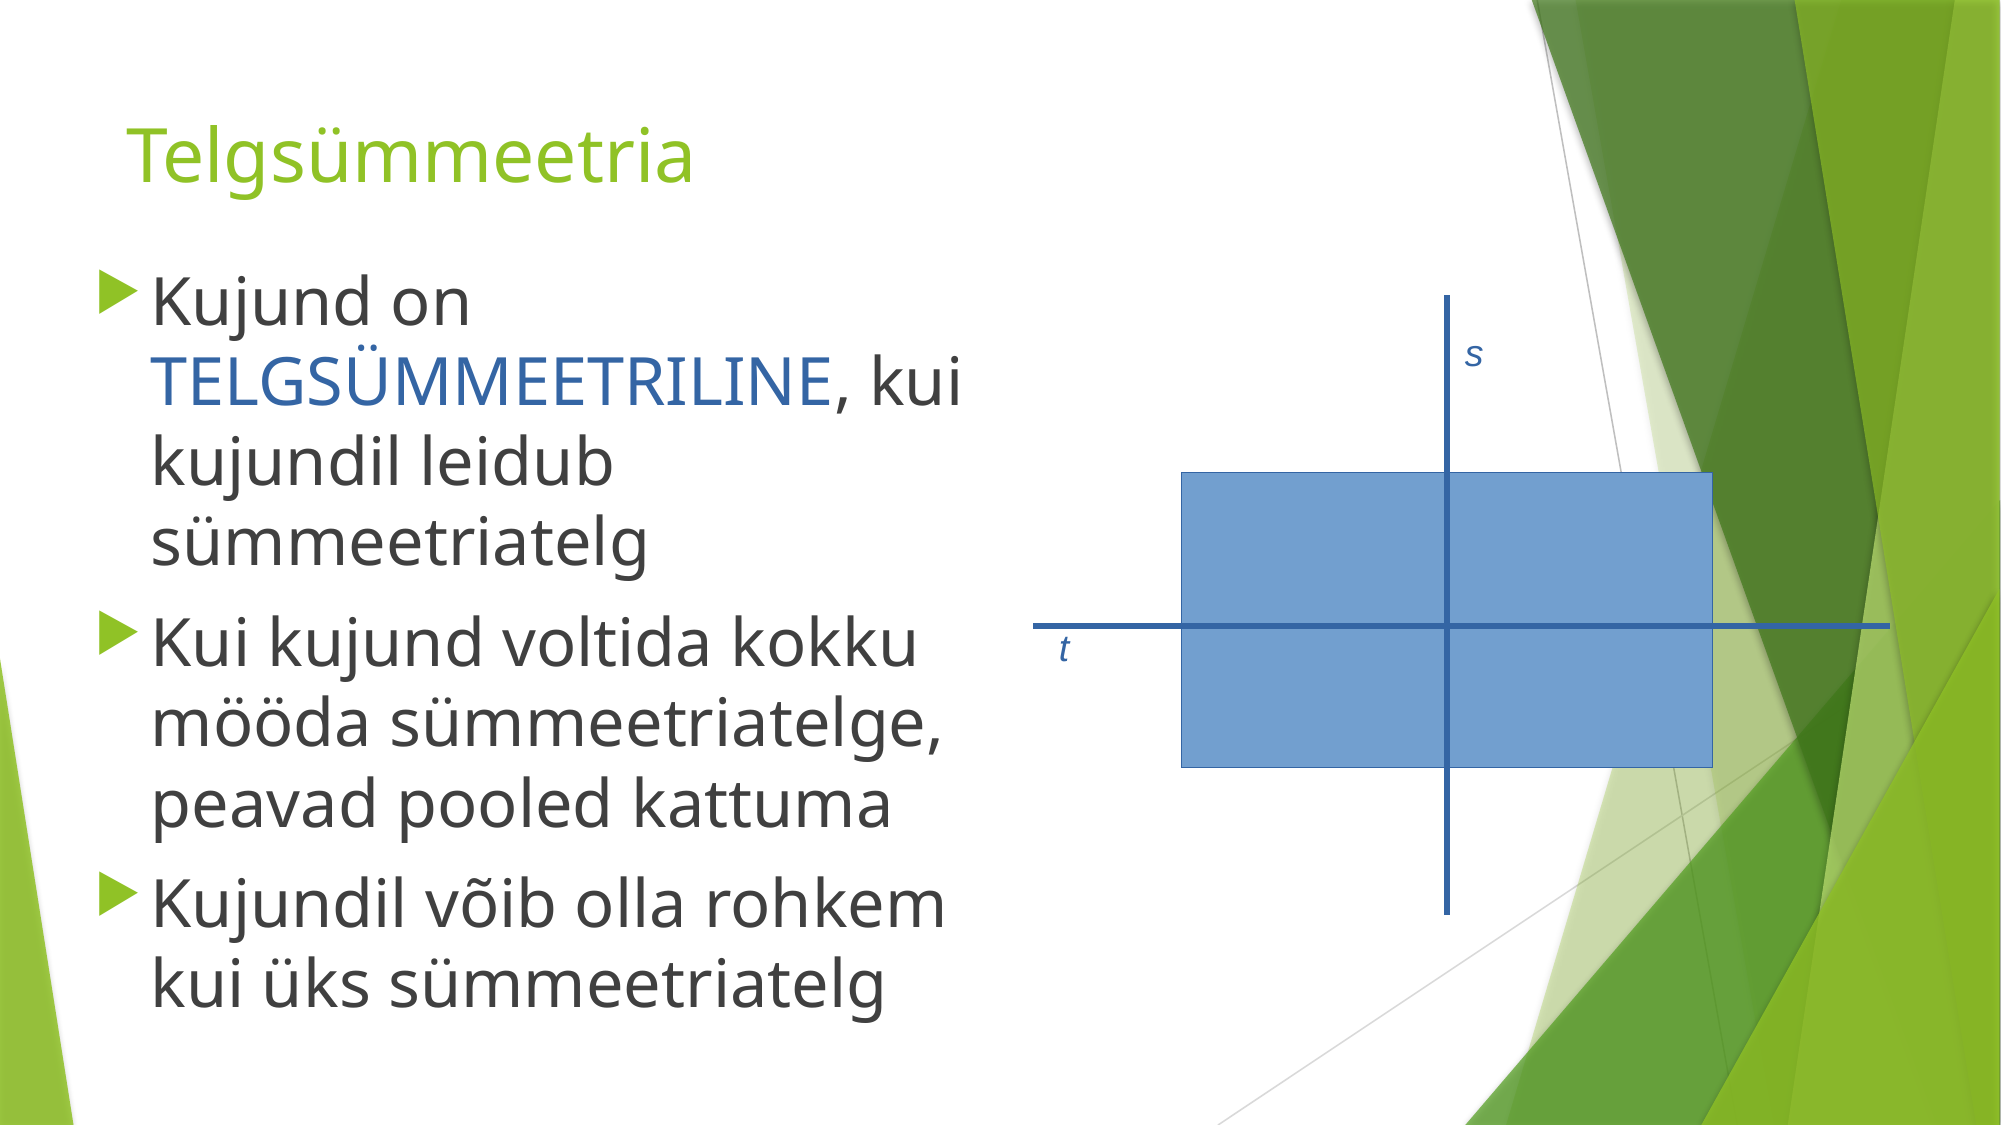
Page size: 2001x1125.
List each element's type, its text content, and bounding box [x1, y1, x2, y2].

text_box [1181, 472, 1444, 623]
text_box [1181, 629, 1444, 768]
text_box s [1450, 324, 1499, 382]
text_box [1450, 629, 1713, 768]
text_box t [1044, 620, 1085, 677]
text_box [1450, 472, 1713, 623]
title Telgsümmeetria [111, 99, 1522, 237]
list Kujund on TELGSÜMMEETRILINE, kui kujundil leidub sümmeetriatelg Kui kujund voltida kokku mööda sümmeetriatelge, peavad pooled kattuma Kujundil võib olla rohkem kui üks sümmeetriatelg [79, 251, 1002, 1125]
